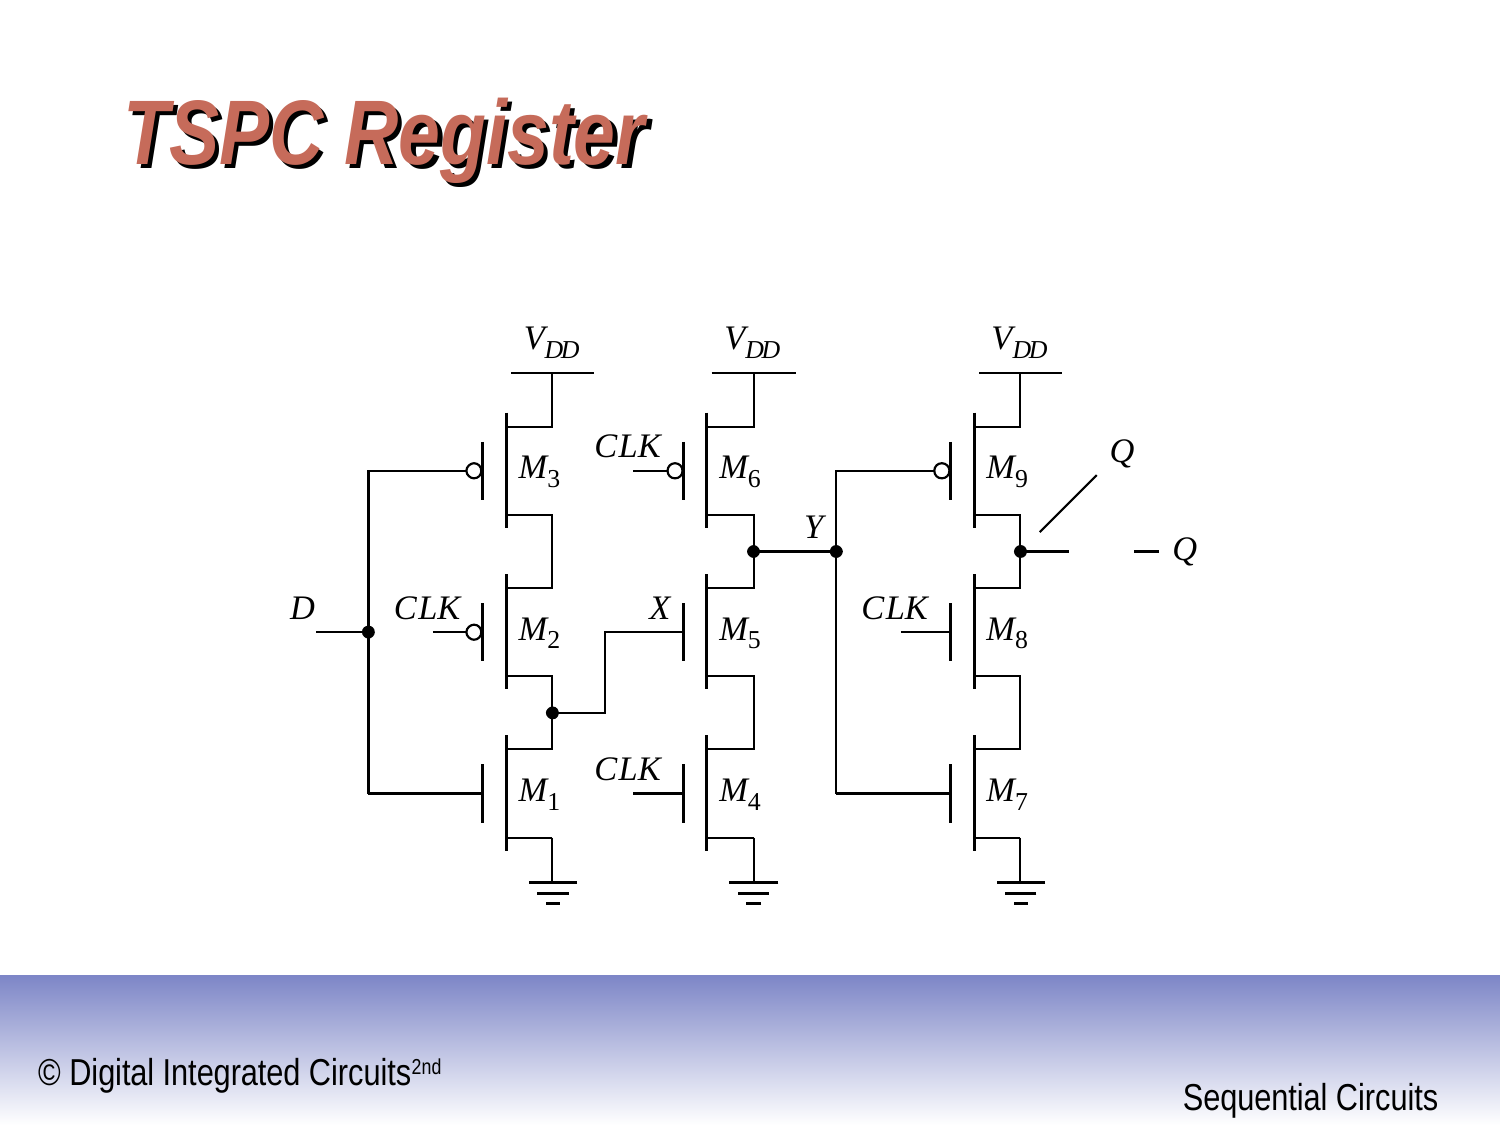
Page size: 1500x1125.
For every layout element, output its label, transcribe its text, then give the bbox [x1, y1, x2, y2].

title TSPC Register [108, 65, 1384, 190]
picture [289, 315, 1197, 907]
